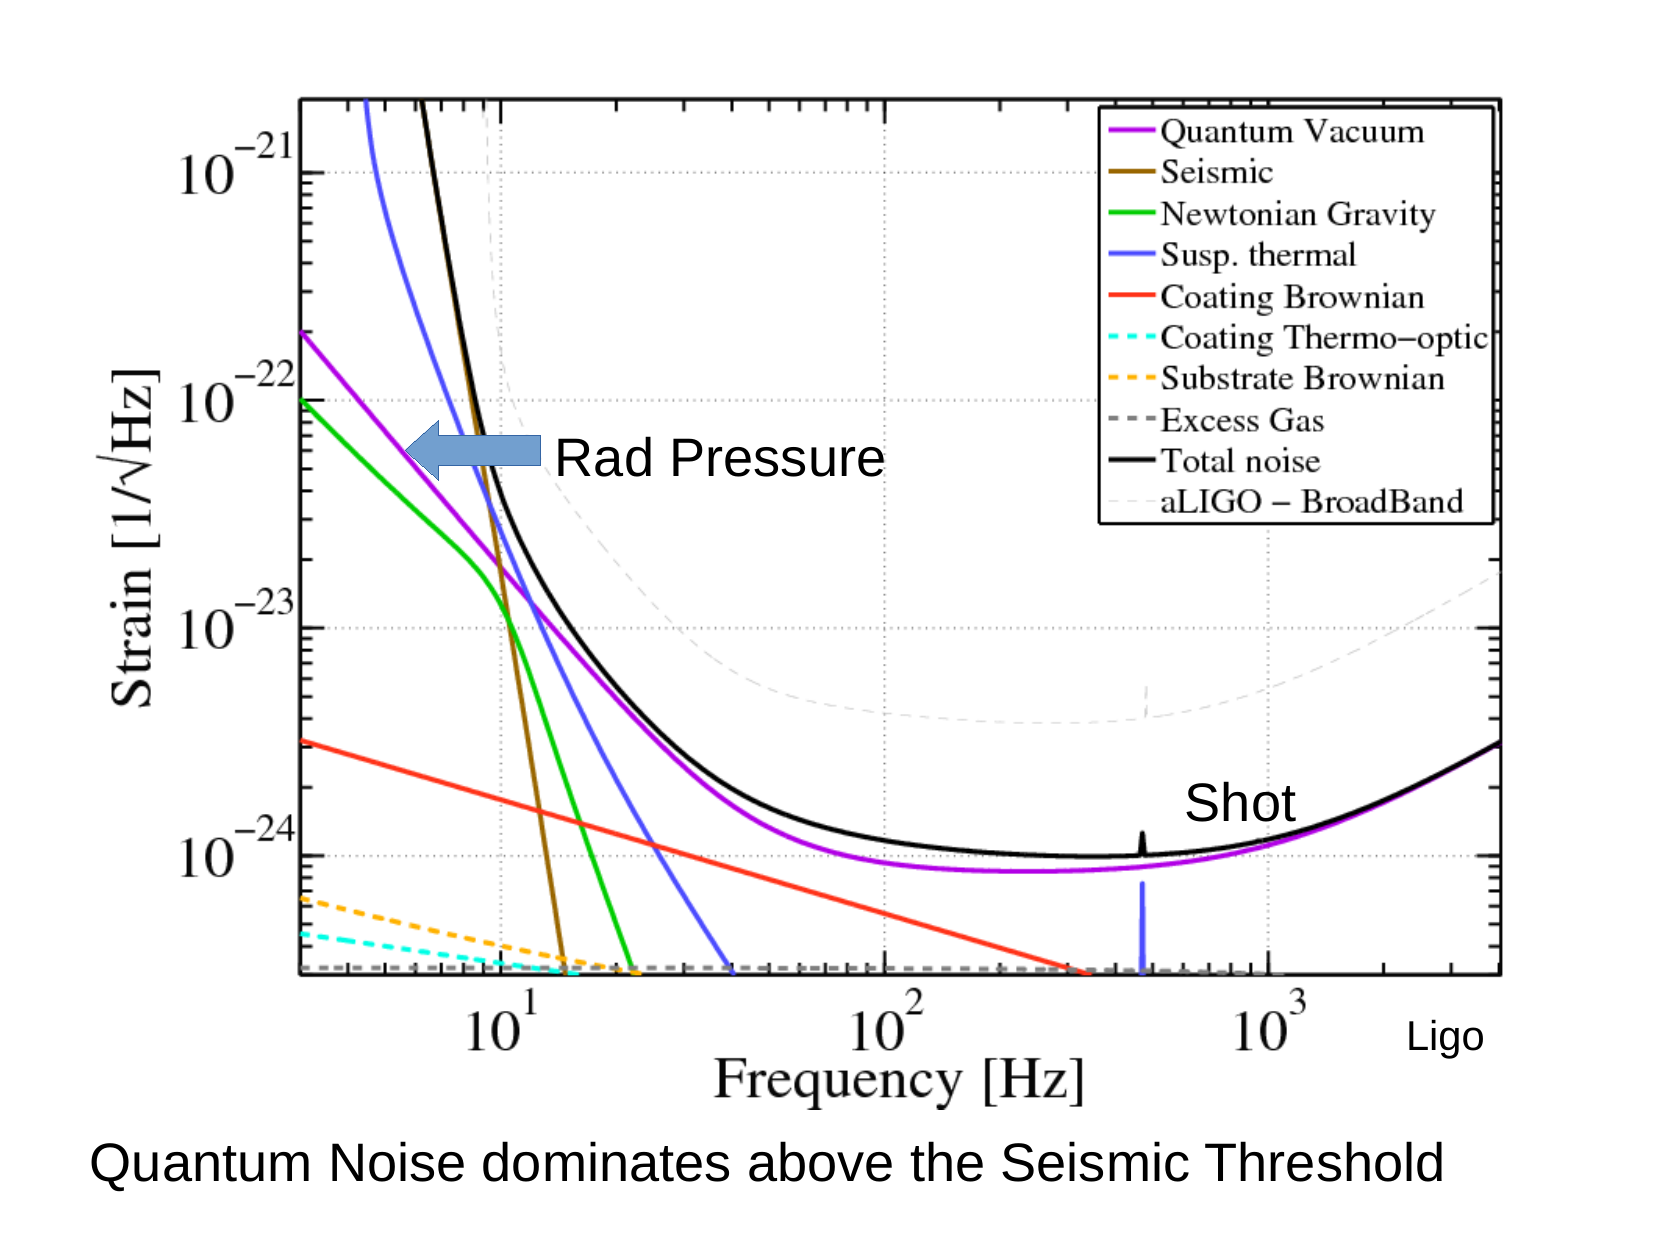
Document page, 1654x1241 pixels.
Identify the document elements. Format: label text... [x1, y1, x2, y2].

picture [90, 16, 1512, 1111]
text_box Shot [1170, 765, 1312, 841]
text_box Quantum Noise dominates above the Seismic Threshold [75, 1125, 1463, 1201]
text_box Ligo [1391, 1005, 1501, 1097]
text_box Rad Pressure [540, 420, 902, 496]
text_box [405, 420, 541, 481]
